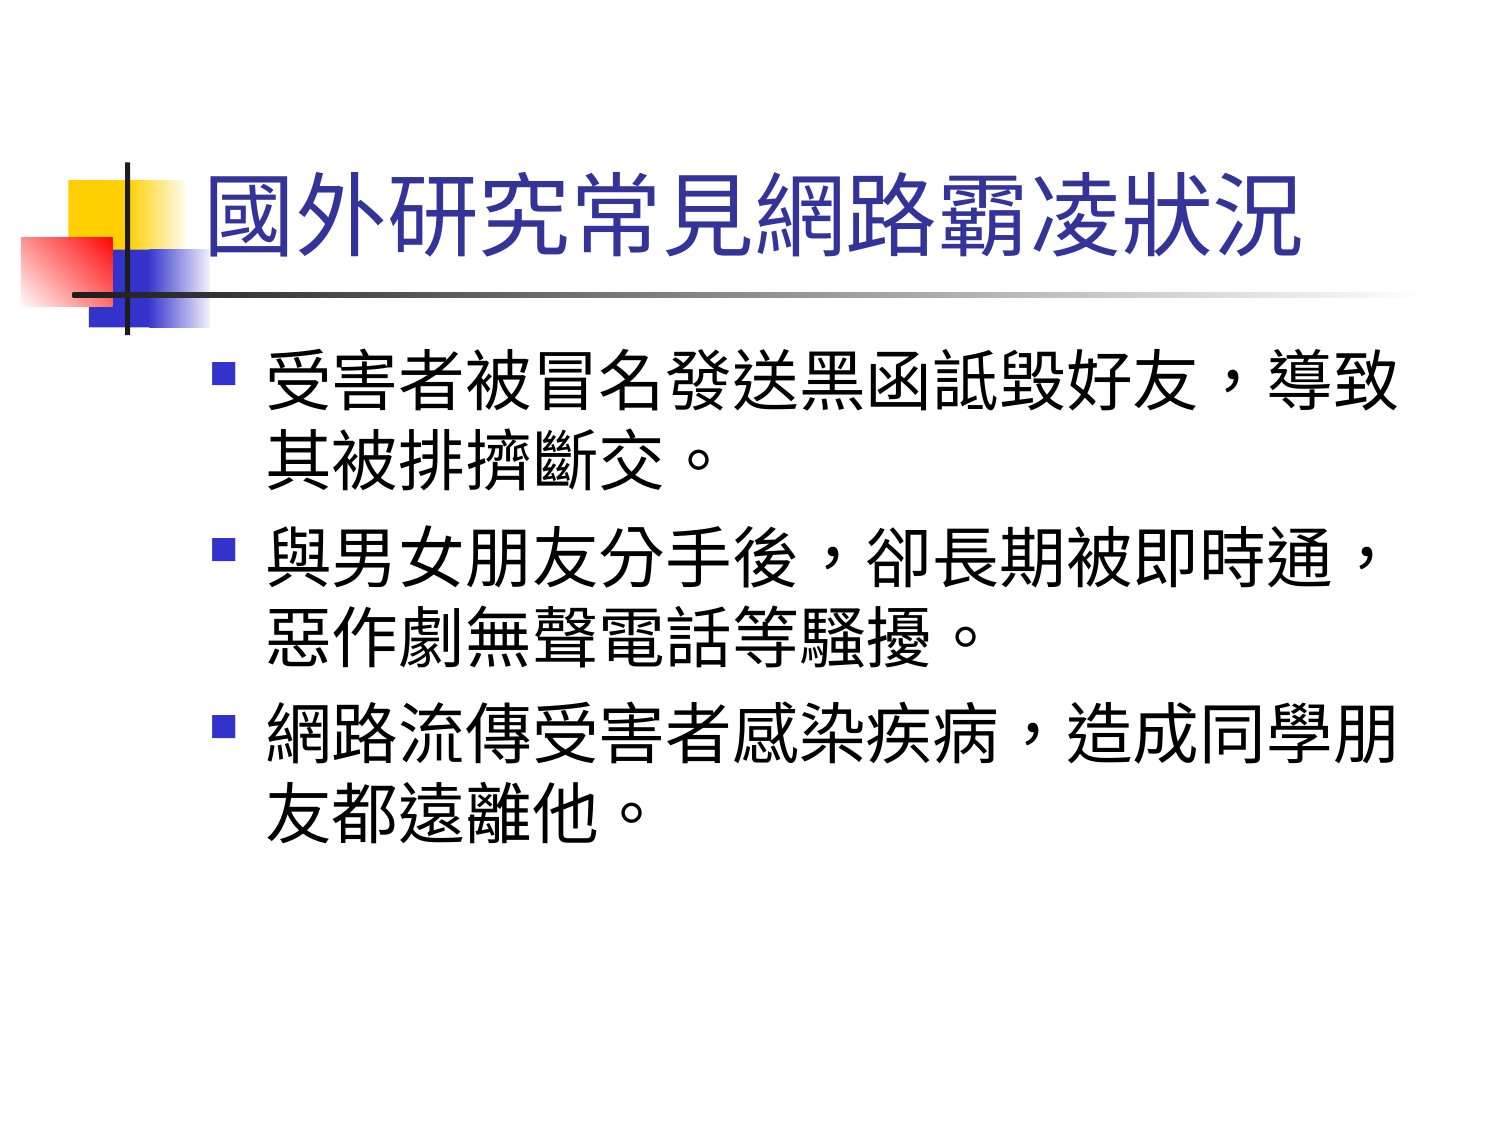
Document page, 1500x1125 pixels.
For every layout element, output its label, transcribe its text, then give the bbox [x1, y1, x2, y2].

title 國外研究常見網路霸凌狀況 [188, 35, 1468, 276]
list 受害者被冒名發送黑函詆毀好友，導致其被排擠斷交。 與男女朋友分手後，卻長期被即時通，惡作劇無聲電話等騷擾。 網路流傳受害者感染疾病，造成同學朋友都遠離他。 [193, 331, 1469, 1007]
